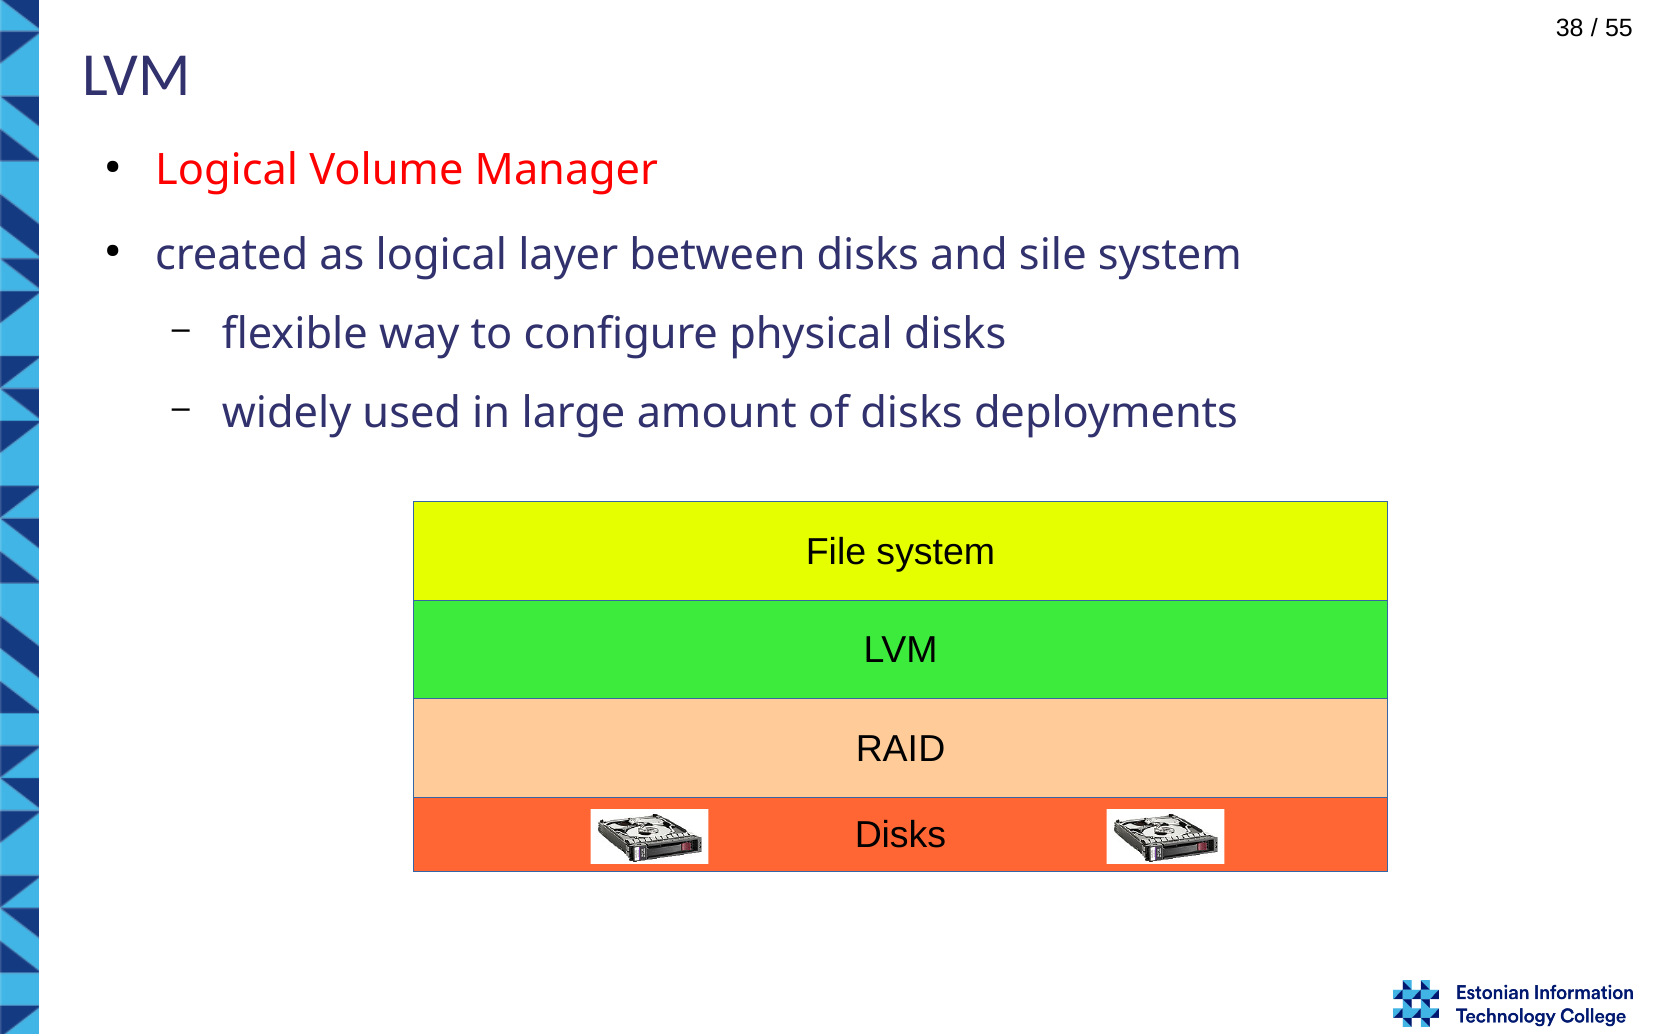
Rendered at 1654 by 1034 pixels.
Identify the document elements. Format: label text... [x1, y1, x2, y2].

list Logical Volume Manager created as logical layer between disks and sile system flexible way to configure physical disks widely used in large amount of disks deployments [88, 138, 1595, 443]
title LVM [82, 41, 1571, 119]
picture [1393, 980, 1633, 1027]
text_box RAID [413, 699, 1388, 798]
text_box LVM [413, 601, 1388, 699]
text_box Disks [413, 798, 1388, 872]
picture [590, 809, 709, 864]
text_box File system [413, 501, 1388, 601]
picture [1106, 809, 1225, 864]
